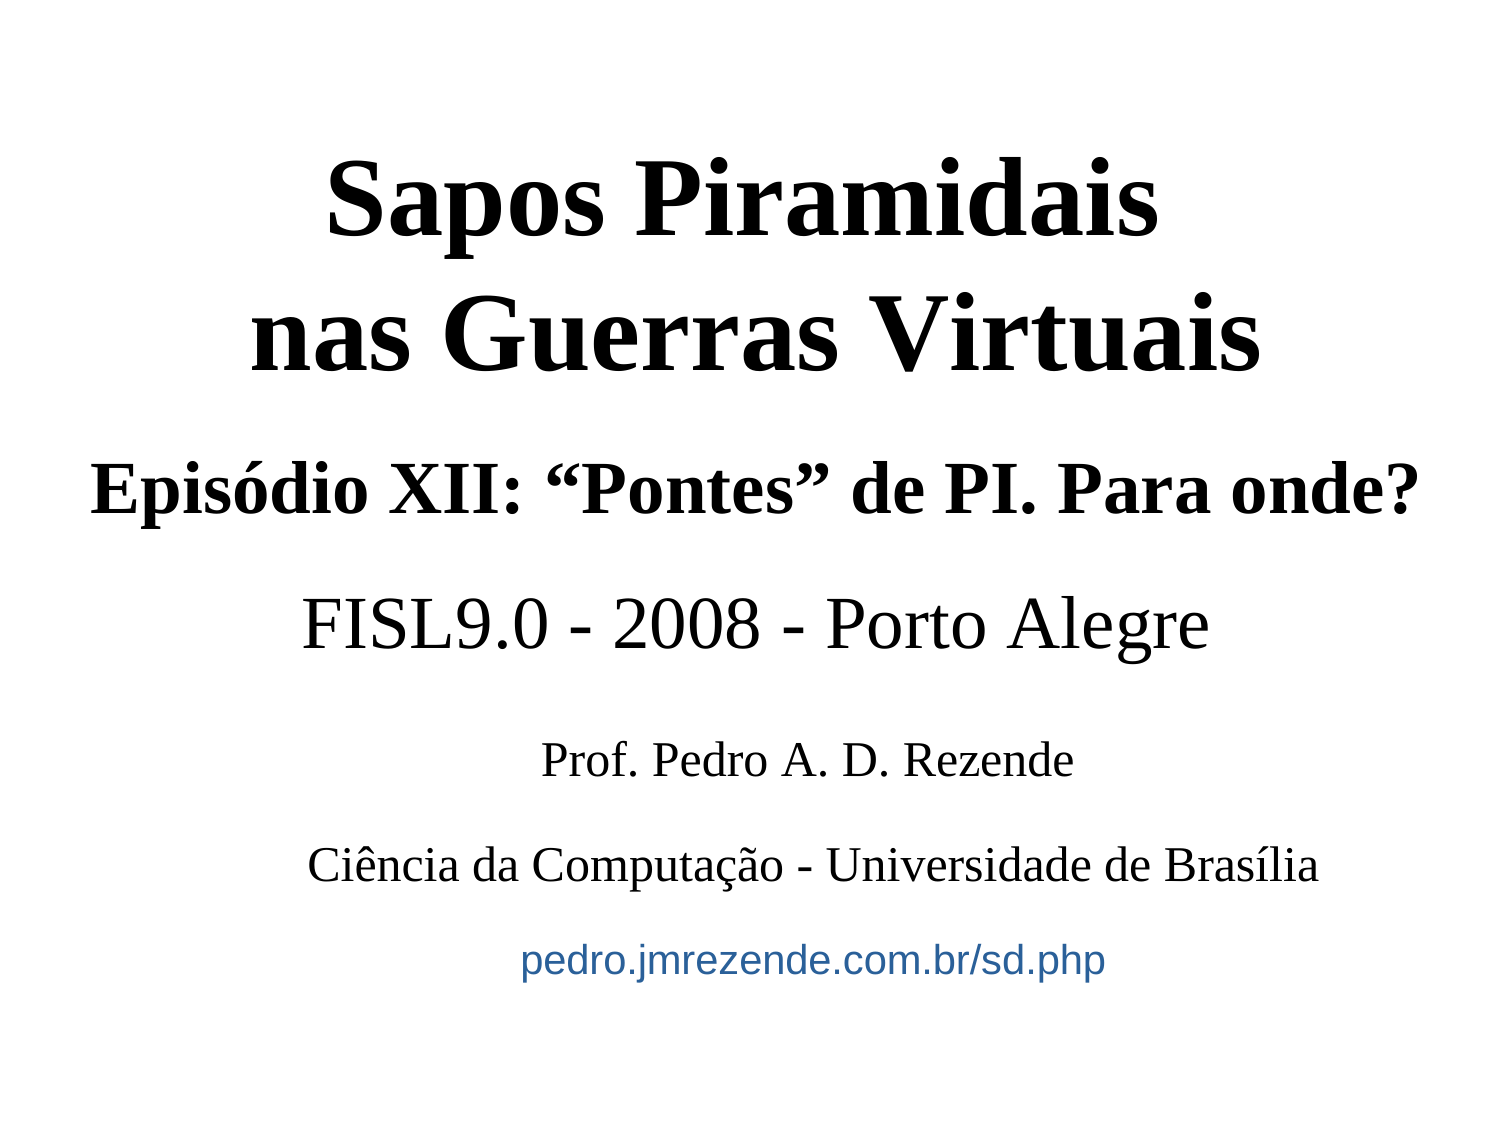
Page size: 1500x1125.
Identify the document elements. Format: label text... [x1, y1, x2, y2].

title Sapos Piramidais nas Guerras Virtuais Episódio XII: “Pontes” de PI. Para onde? FISL9.0 - 2008 - Porto Alegre [55, 90, 1459, 700]
text_box Prof. Pedro A. D. Rezende Ciência da Computação - Universidade de Brasília pedro.jmrezende.com.br/sd.php [143, 685, 1408, 999]
